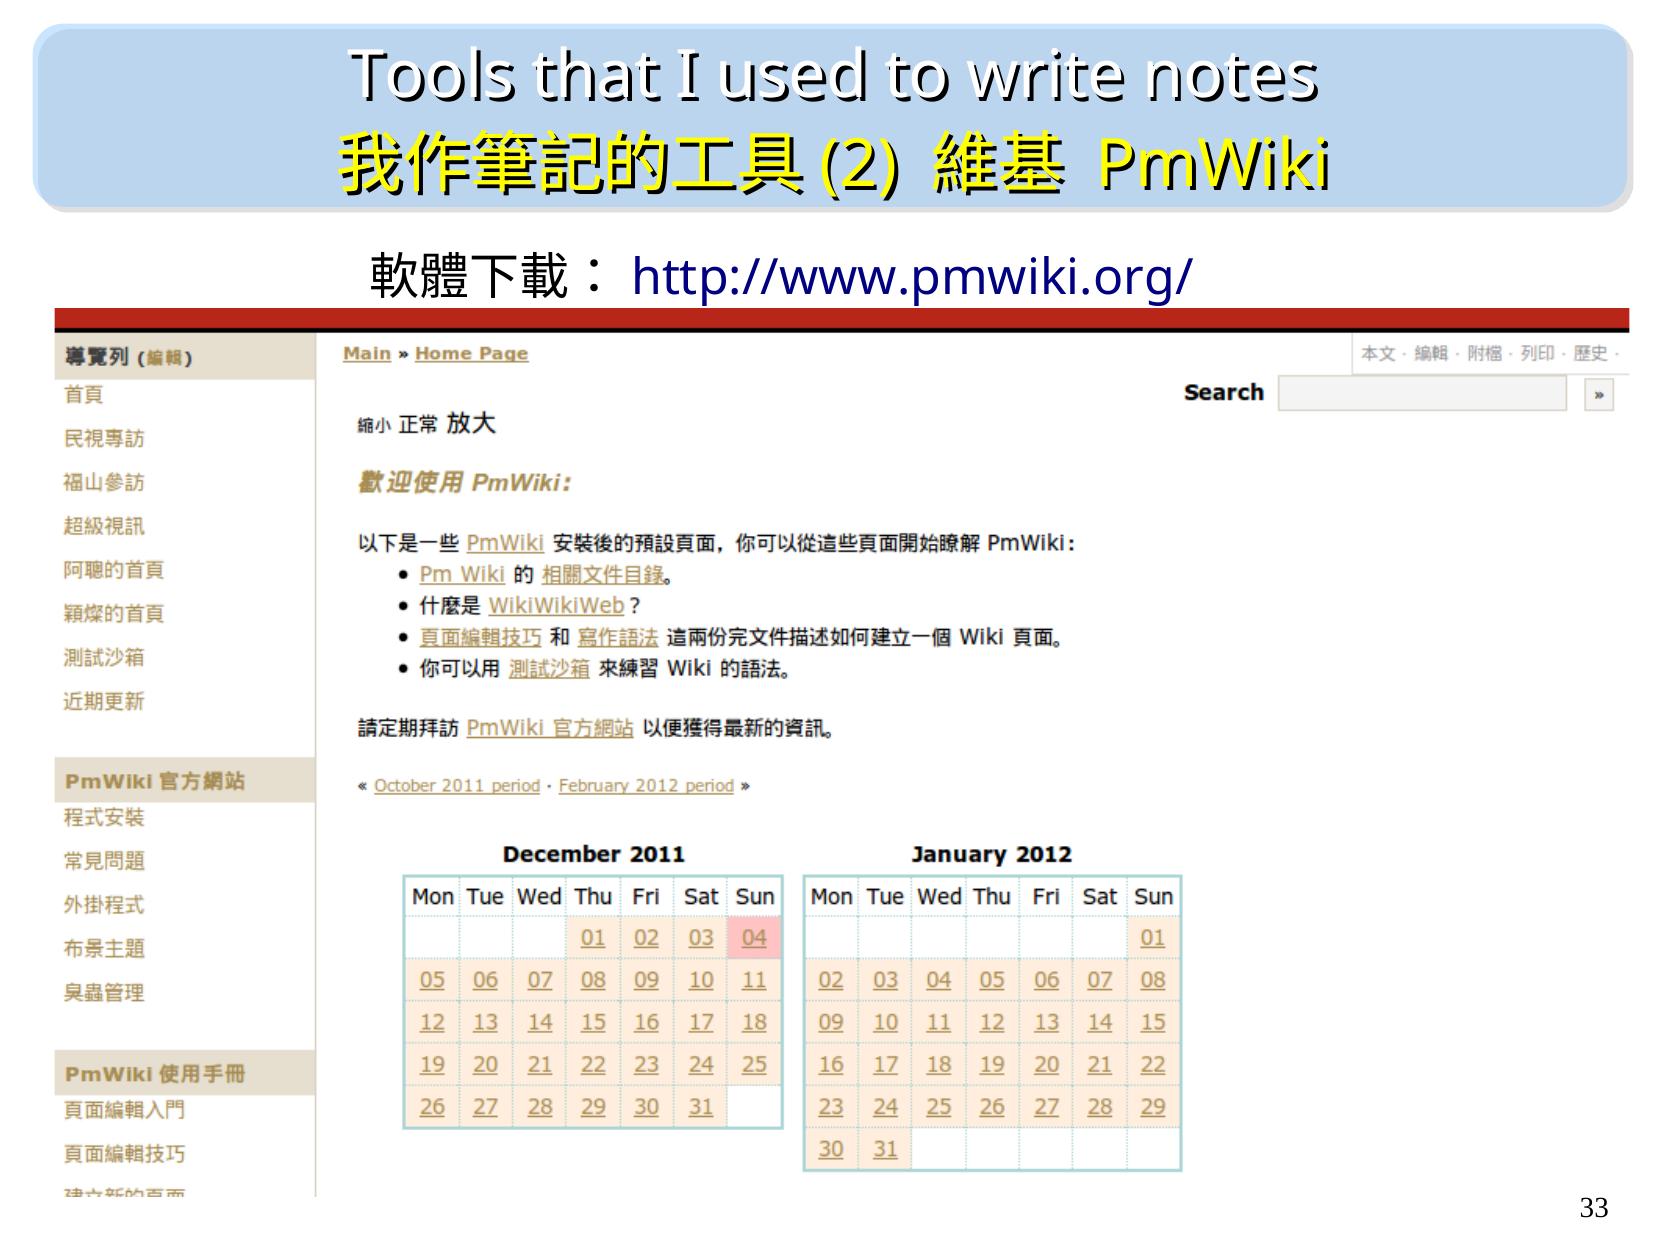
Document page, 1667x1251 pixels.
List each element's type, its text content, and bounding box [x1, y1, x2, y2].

picture [54, 308, 1630, 1197]
text_box 軟體下載：http://www.pmwiki.org/ [354, 237, 1359, 308]
title Tools that I used to write notes 我作筆記的工具(2) 維基 PmWiki [125, 21, 1542, 201]
text_box [32, 23, 1628, 207]
